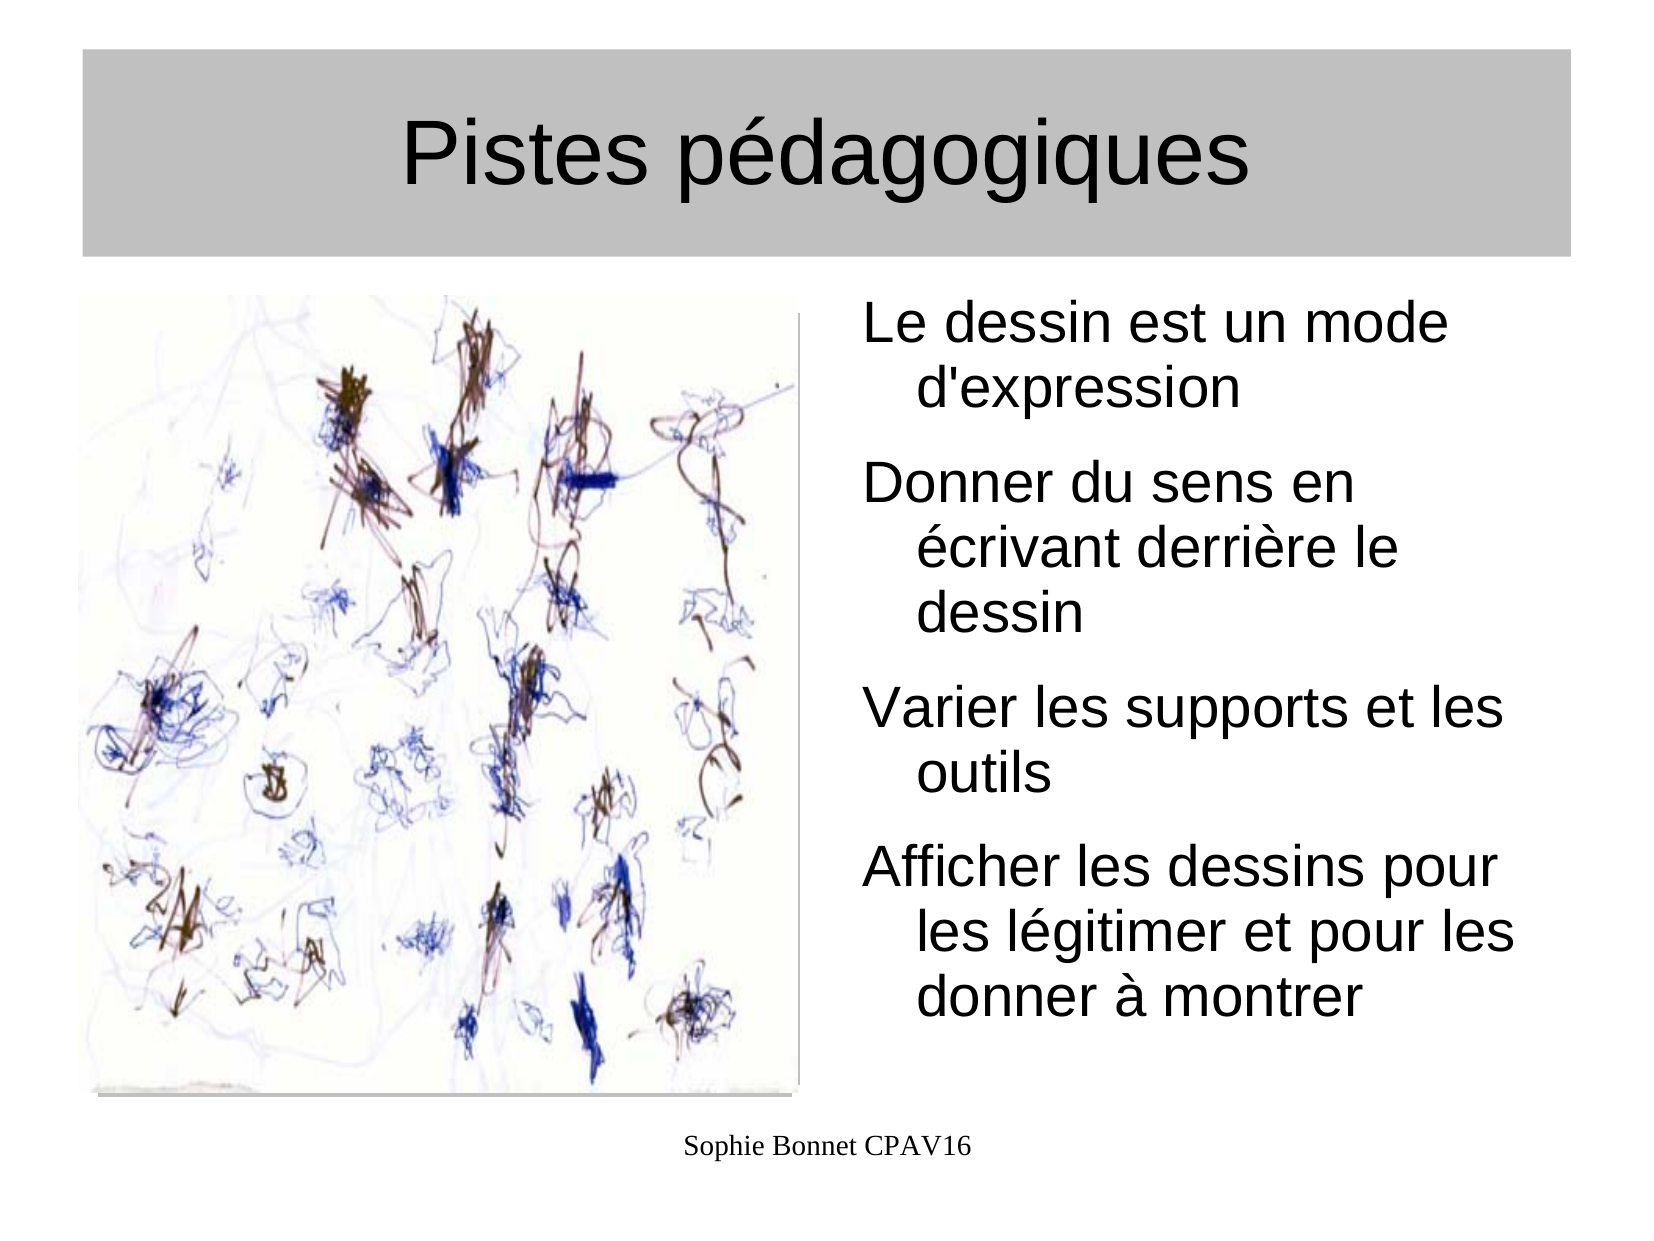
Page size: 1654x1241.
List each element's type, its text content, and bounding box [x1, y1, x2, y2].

list Le dessin est un mode d'expression Donner du sens en écrivant derrière le dessin Varier les supports et les outils Afficher les dessins pour les légitimer et pour les donner à montrer [845, 290, 1572, 1109]
picture [78, 290, 809, 1109]
title Pistes pédagogiques [82, 49, 1571, 257]
